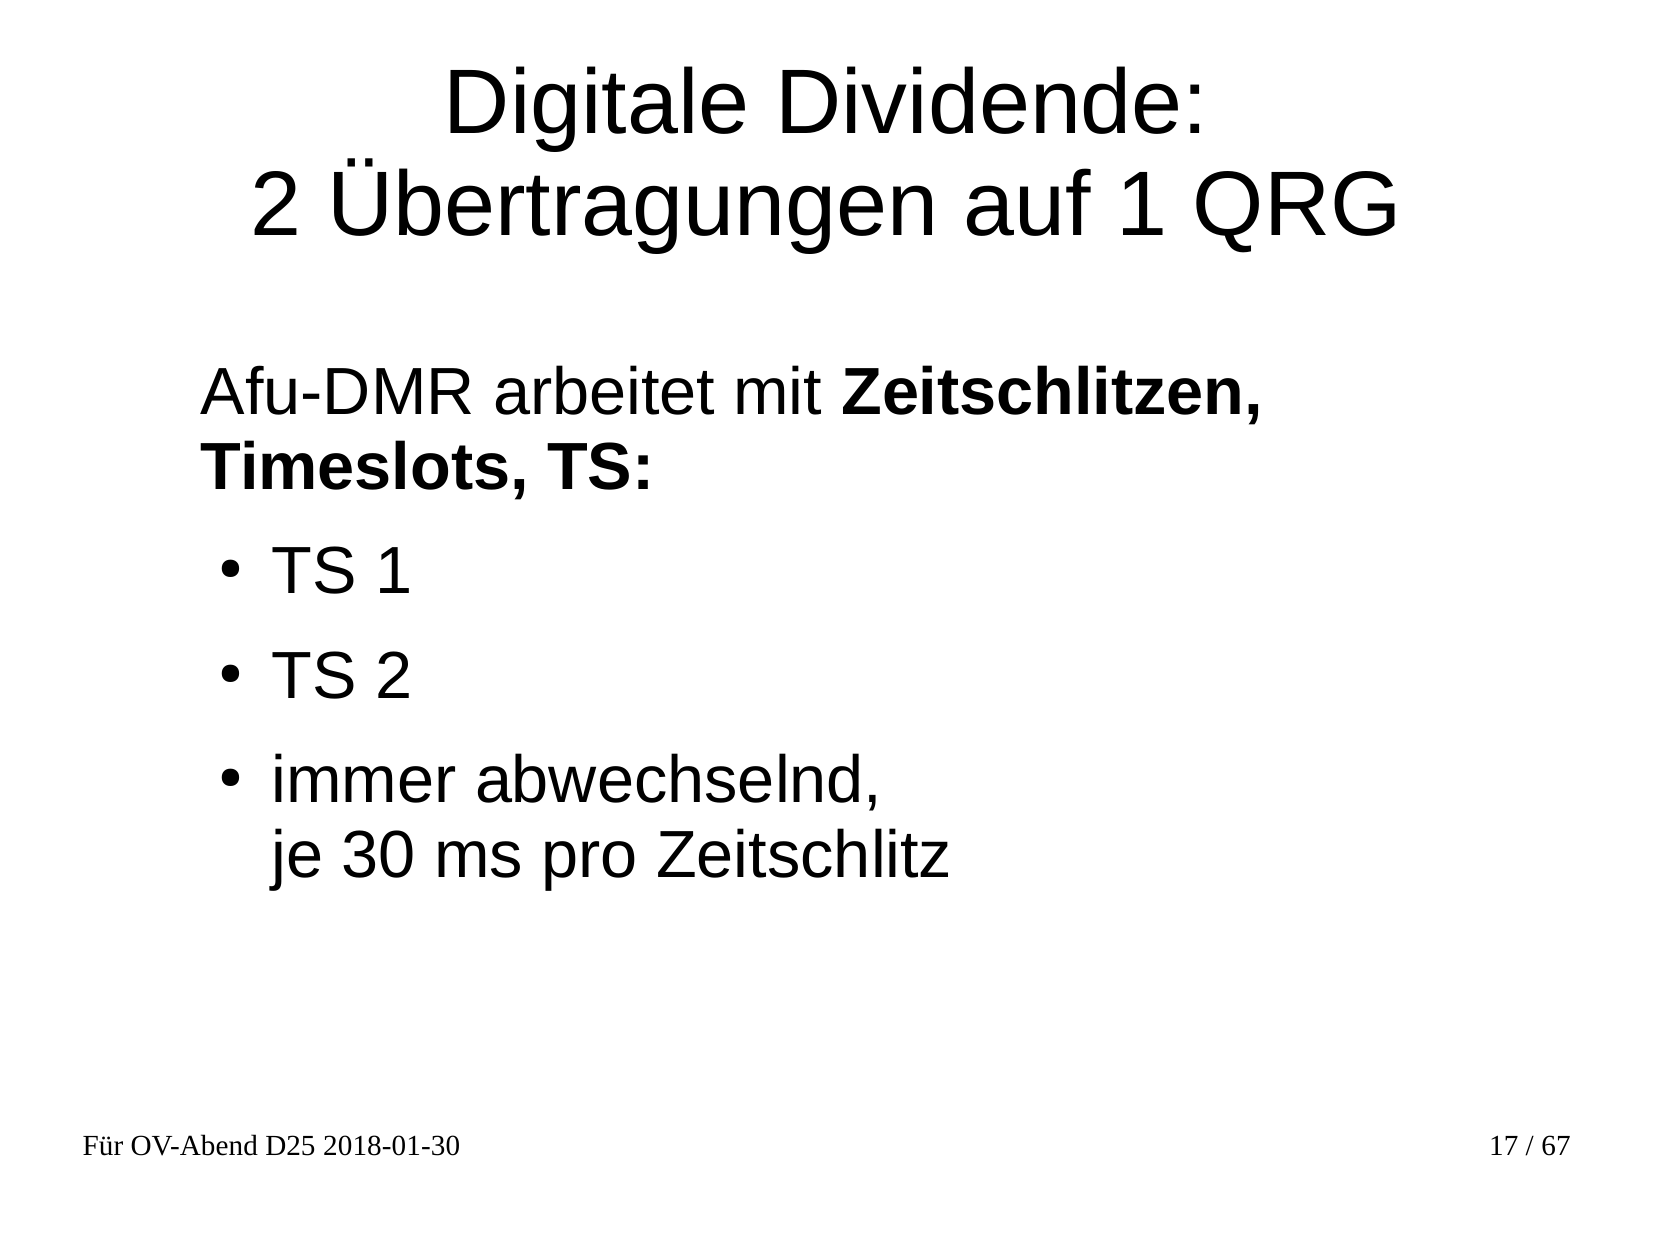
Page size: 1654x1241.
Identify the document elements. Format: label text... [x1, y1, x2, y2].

list Afu-DMR arbeitet mit Zeitschlitzen, Timeslots, TS: TS 1 TS 2 immer abwechselnd, je 30 ms pro Zeitschlitz [200, 354, 1382, 945]
title Digitale Dividende: 2 Übertragungen auf 1 QRG [82, 49, 1571, 257]
